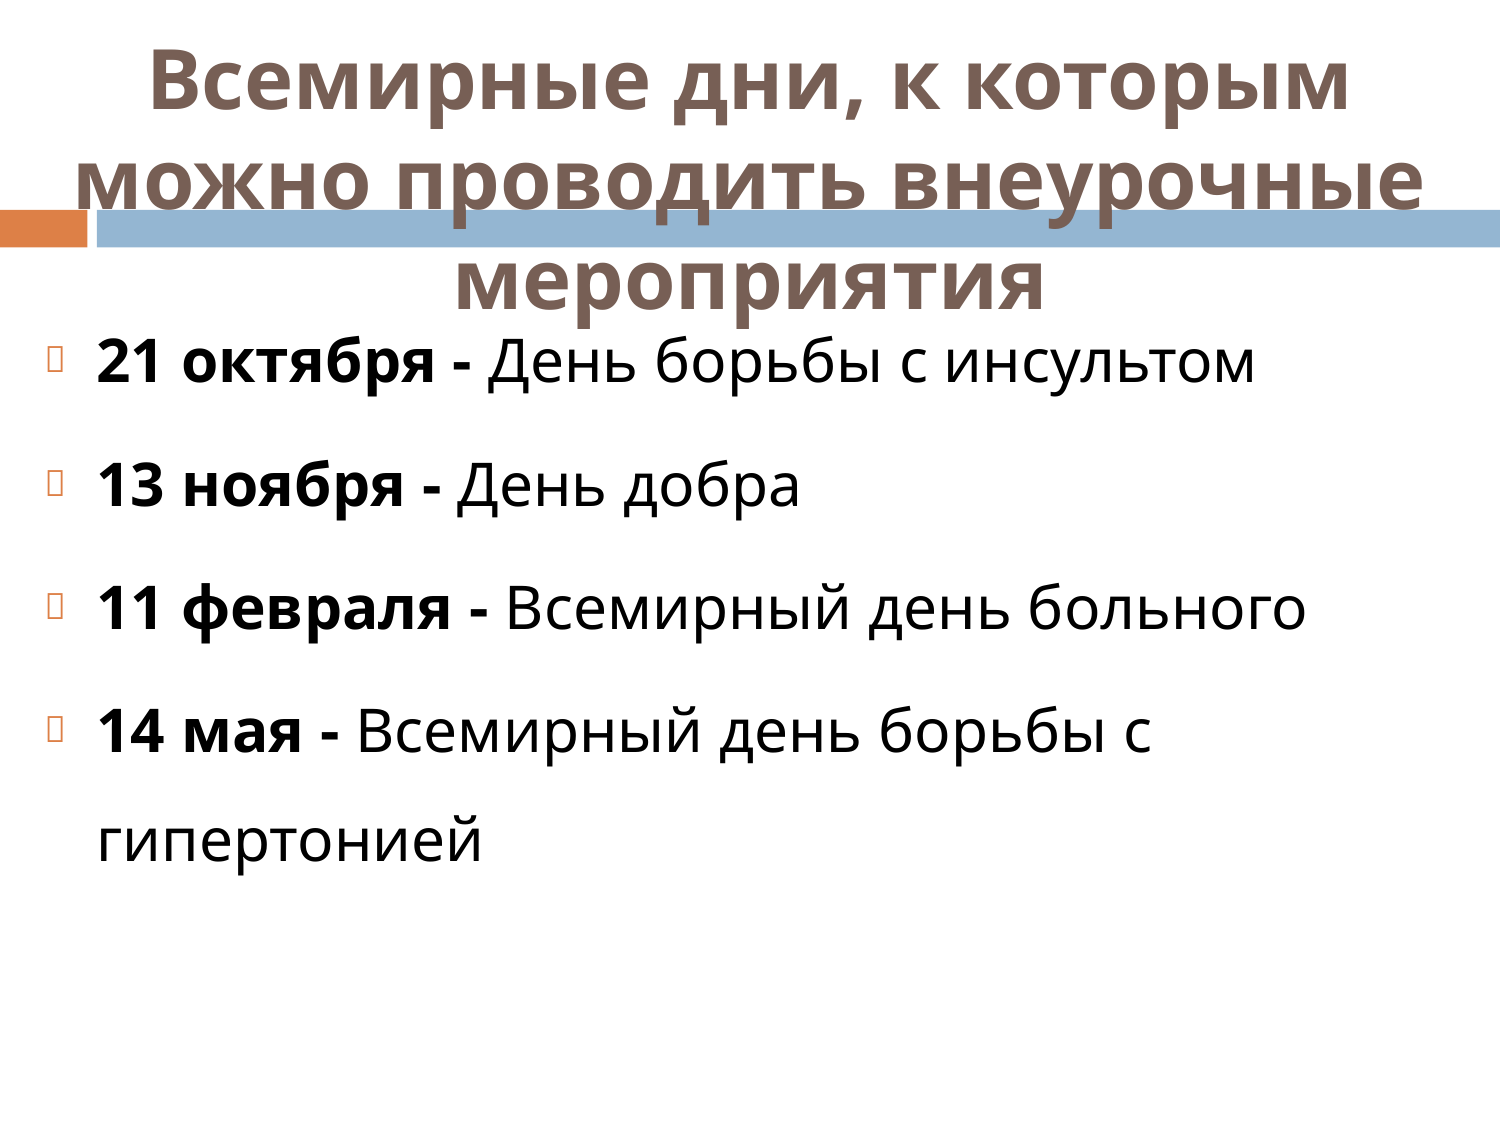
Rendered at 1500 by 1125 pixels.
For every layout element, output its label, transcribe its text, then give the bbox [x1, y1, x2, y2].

title Всемирные дни, к которым можно проводить внеурочные мероприятия [0, 19, 1500, 182]
list 21 октября - День борьбы с инсультом 13 ноября - День добра 11 февраля - Всемирный день больного 14 мая - Всемирный день борьбы с гипертонией [29, 278, 1459, 1017]
